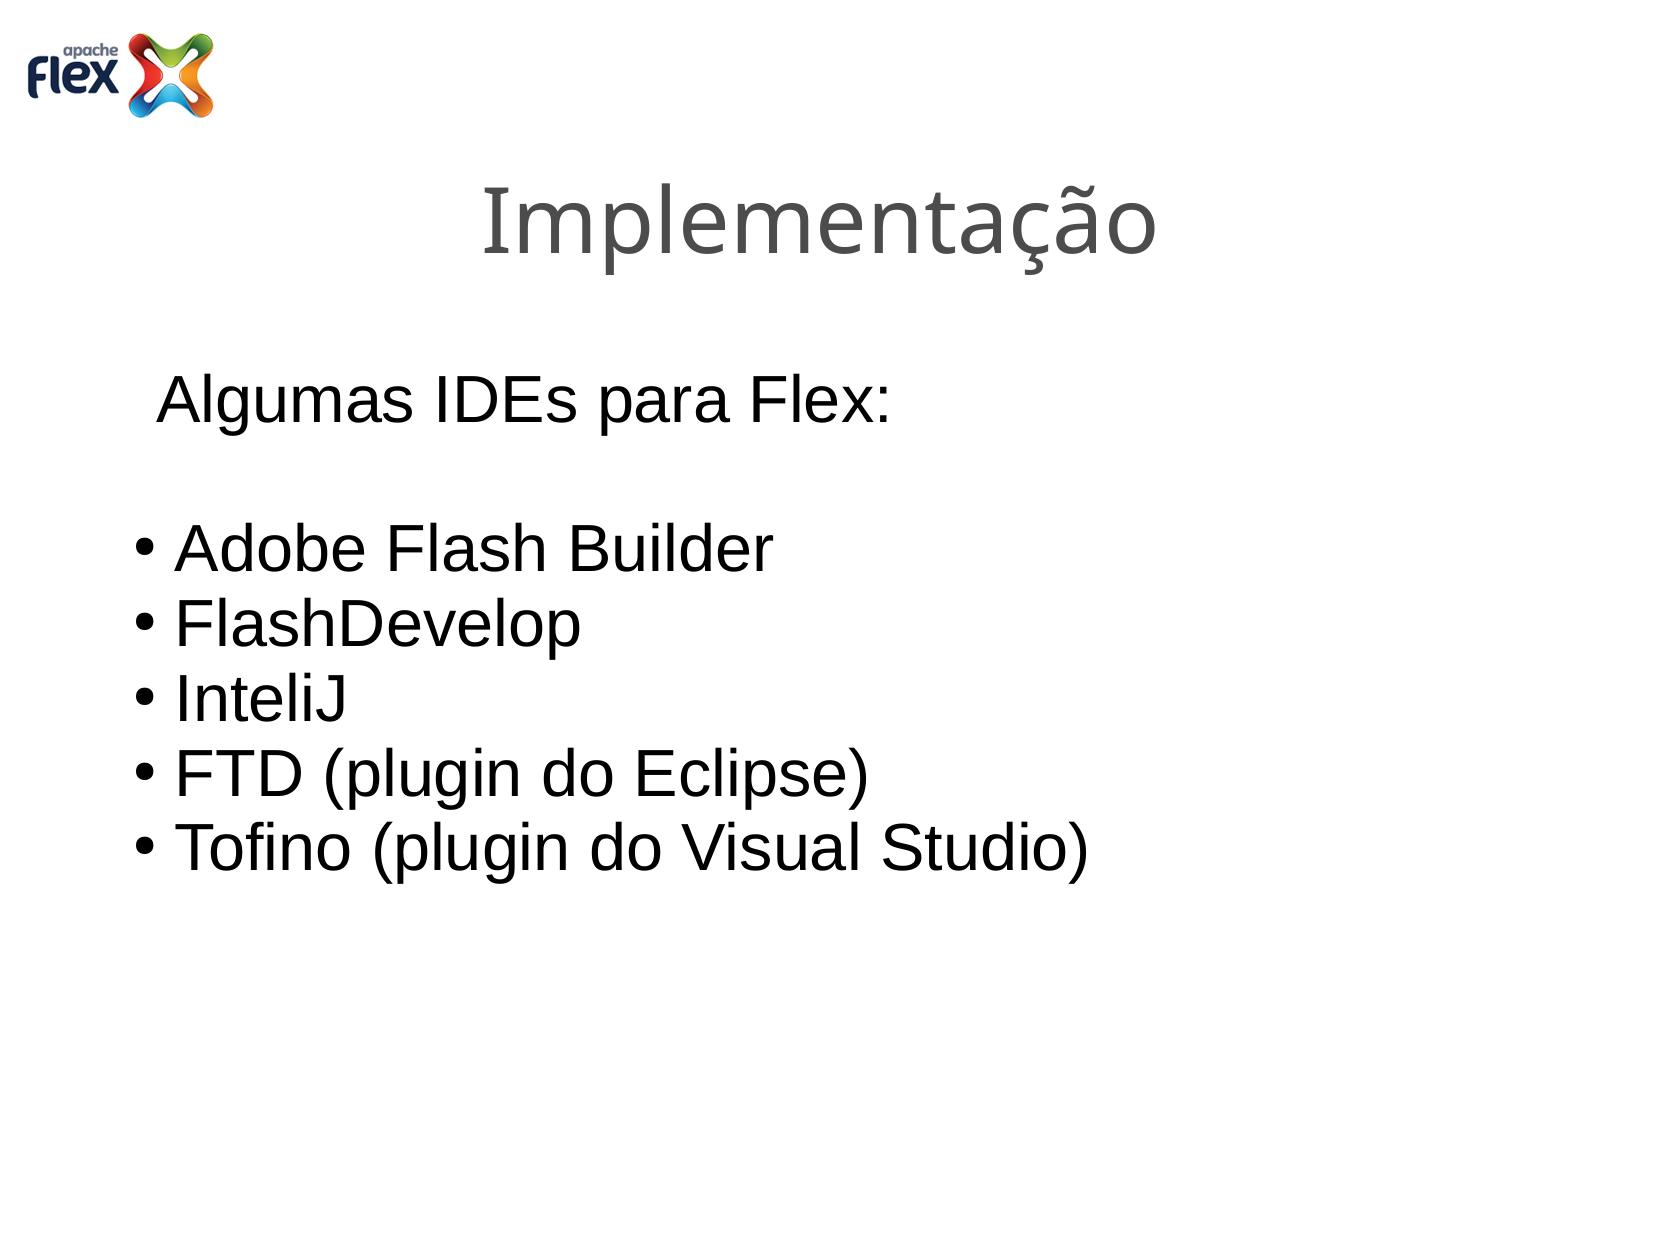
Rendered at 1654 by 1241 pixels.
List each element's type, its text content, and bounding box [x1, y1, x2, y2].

picture [25, 25, 215, 125]
text_box Algumas IDEs para Flex: Adobe Flash Builder FlashDevelop InteliJ FTD (plugin do Eclipse) Tofino (plugin do Visual Studio) [118, 354, 1506, 1043]
title Implementação [76, 51, 1565, 384]
